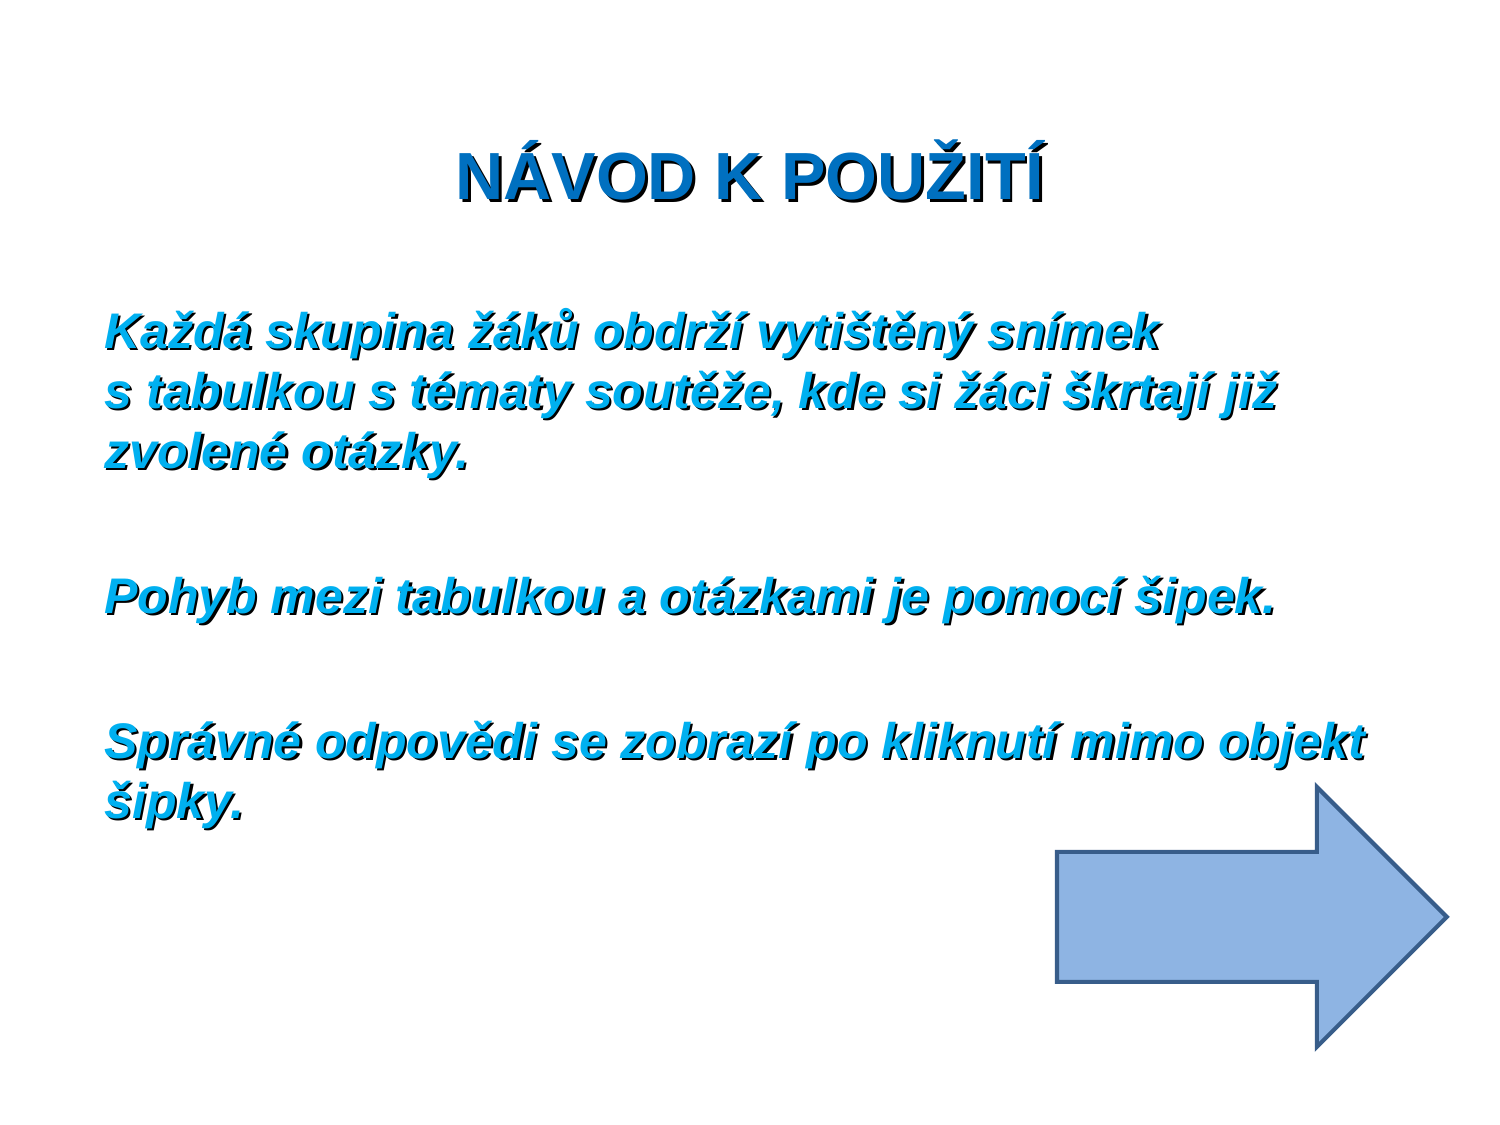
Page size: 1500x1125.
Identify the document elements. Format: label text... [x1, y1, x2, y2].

list Každá skupina žáků obdrží vytištěný snímek s tabulkou s tématy soutěže, kde si žáci škrtají již zvolené otázky. Pohyb mezi tabulkou a otázkami je pomocí šipek. Správné odpovědi se zobrazí po kliknutí mimo objekt šipky. [75, 290, 1426, 1125]
text_box [1056, 786, 1447, 1047]
title NÁVOD K POUŽITÍ [75, 113, 1426, 233]
